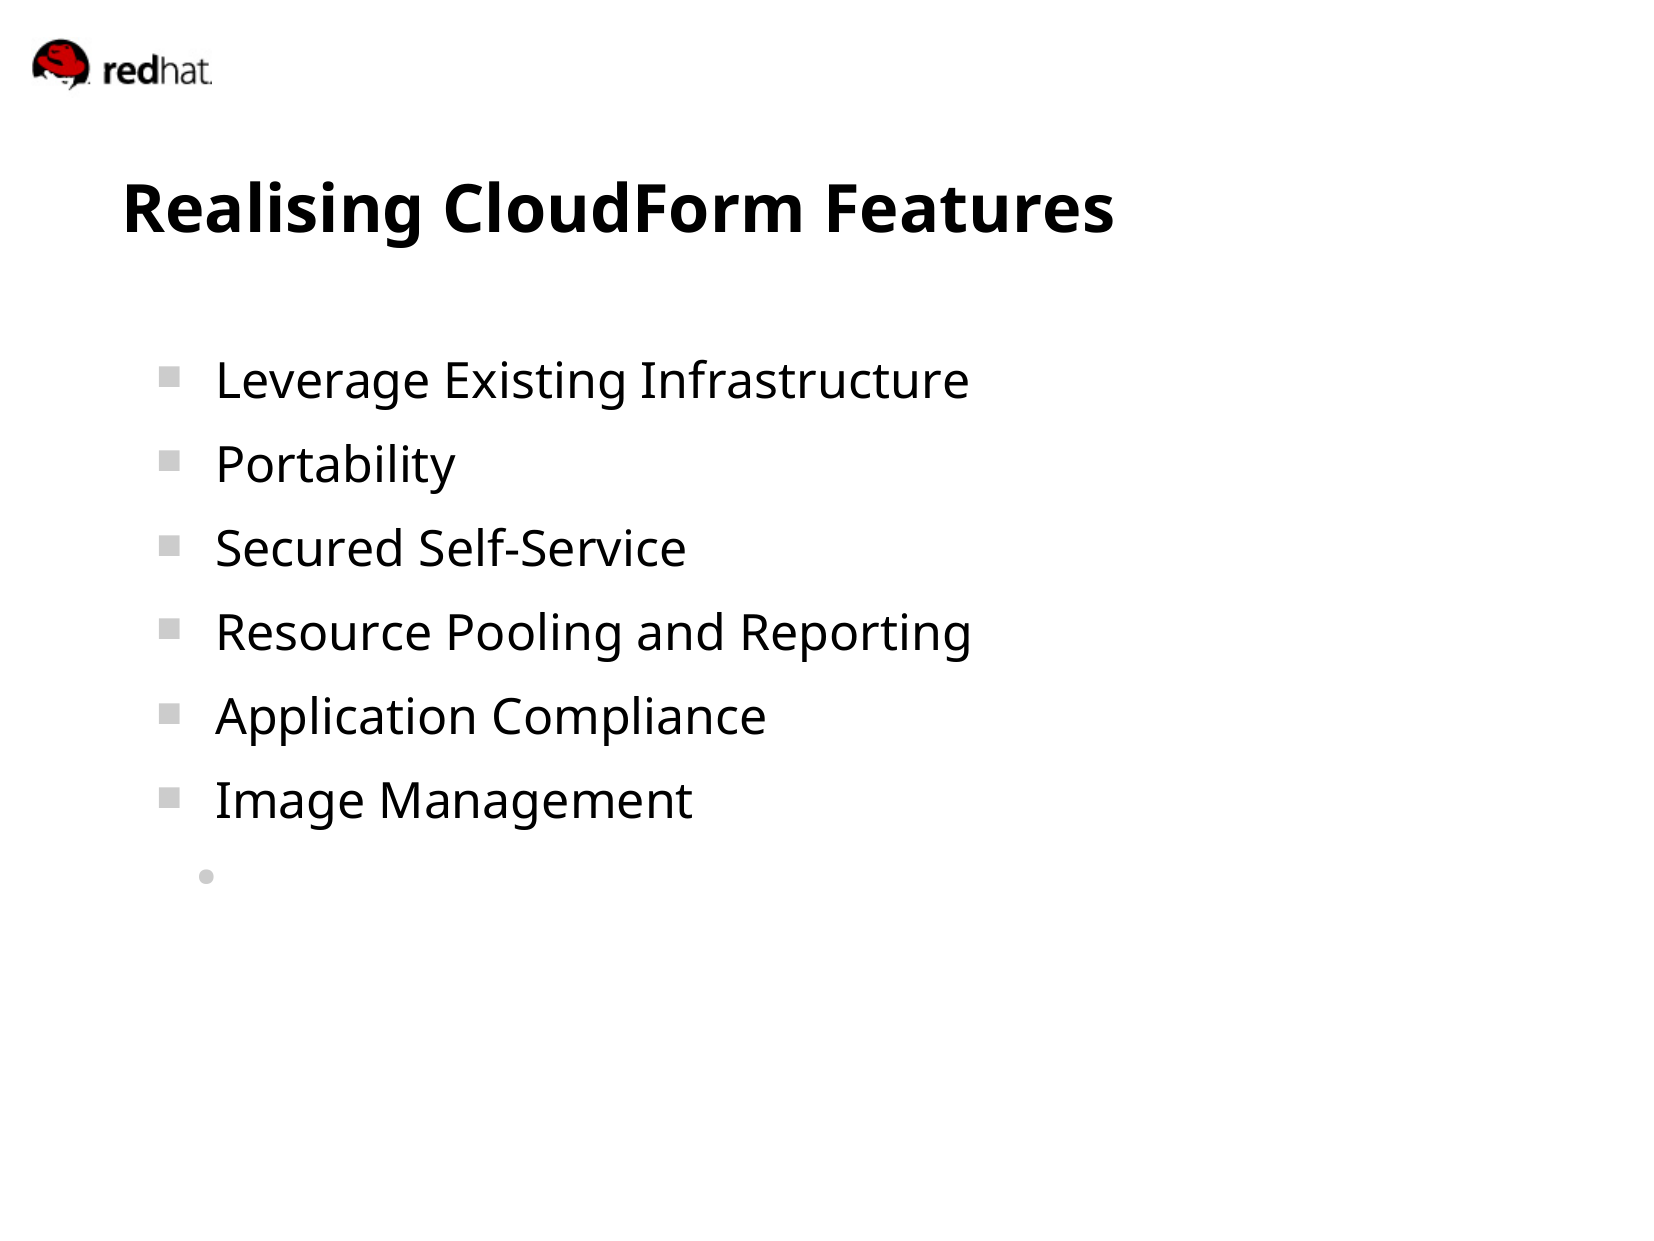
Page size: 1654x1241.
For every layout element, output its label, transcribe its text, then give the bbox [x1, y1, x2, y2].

title Realising CloudForm Features [121, 102, 1534, 310]
picture [31, 37, 212, 98]
list Leverage Existing Infrastructure Portability Secured Self-Service Resource Pooling and Reporting Application Compliance Image Management [121, 344, 1534, 1127]
